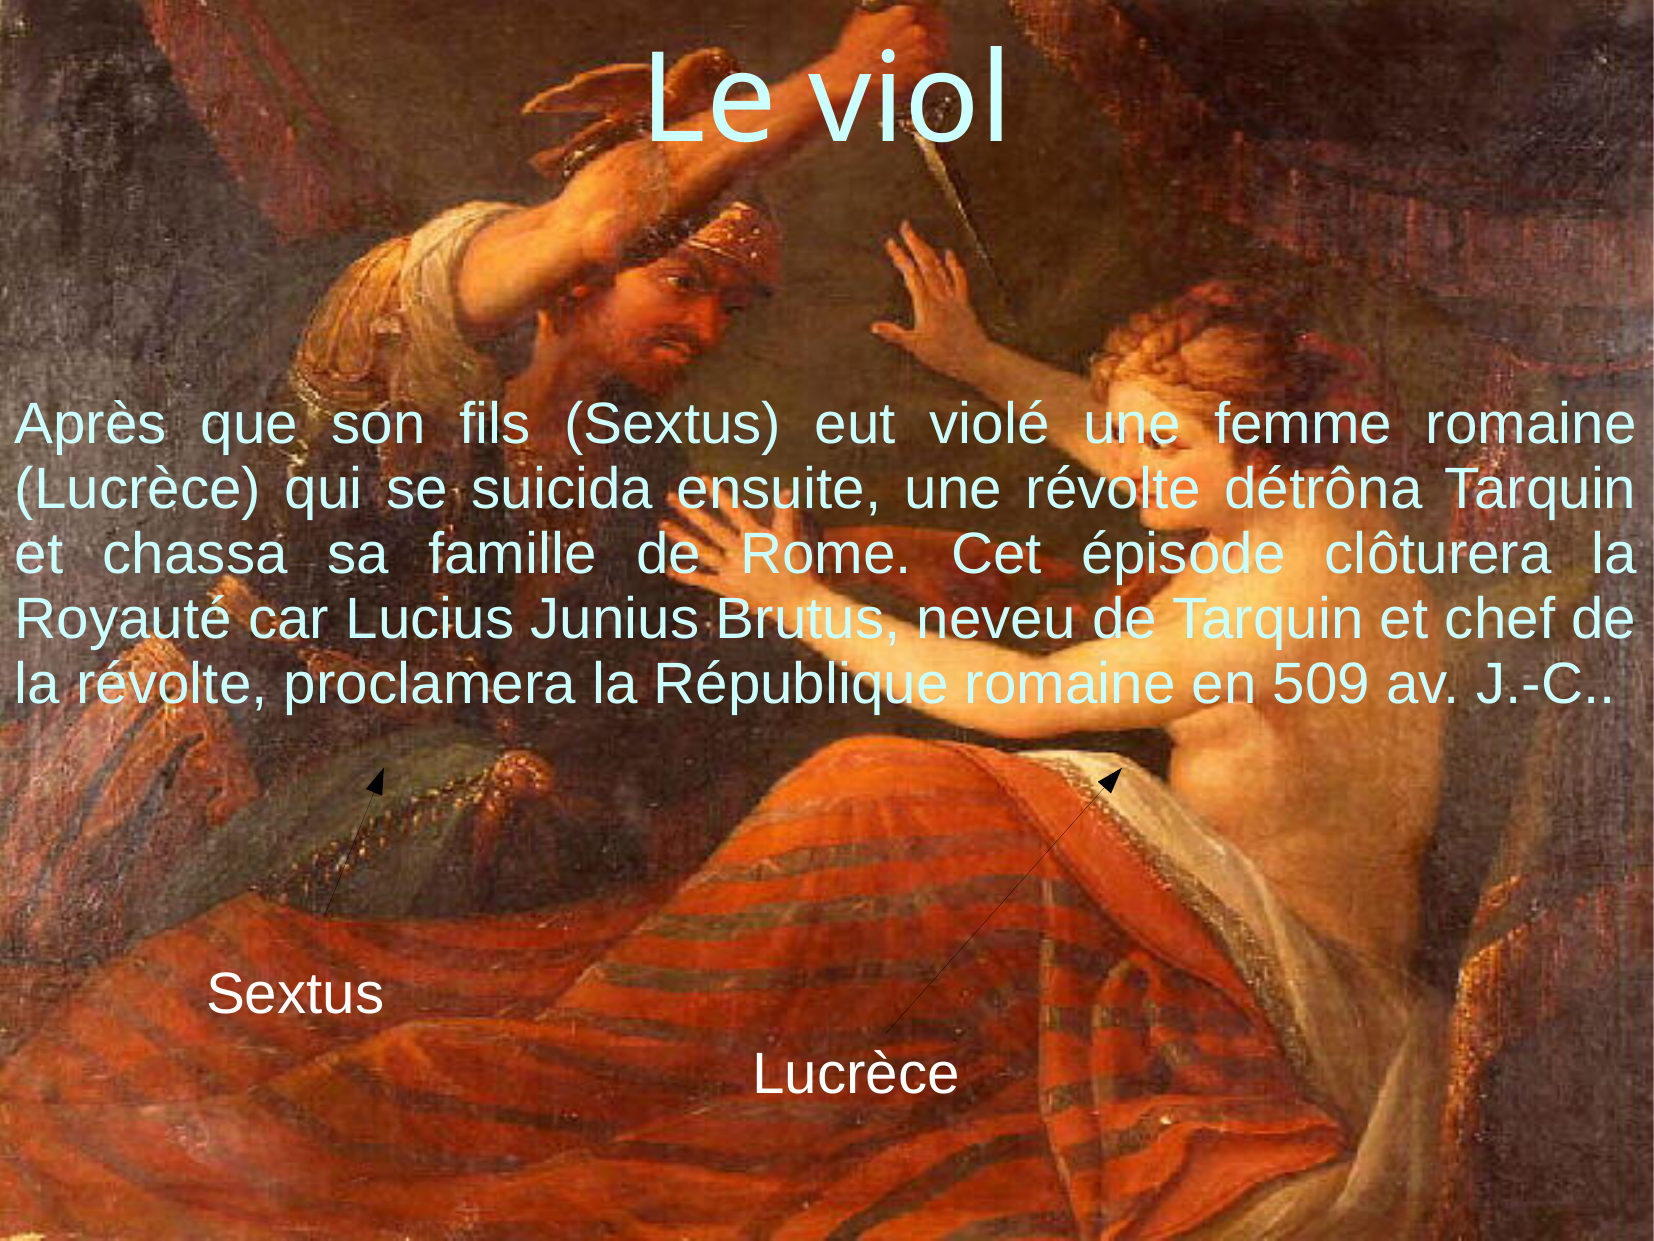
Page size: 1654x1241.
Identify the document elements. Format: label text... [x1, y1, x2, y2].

text_box Sextus [59, 953, 532, 1034]
picture [0, 739, 1654, 1241]
picture [0, 190, 1654, 383]
text_box Lucrèce [590, 1033, 1123, 1114]
text_box Le viol [0, 0, 1654, 190]
text_box Après que son fils (Sextus) eut violé une femme romaine (Lucrèce) qui se suicida ensuite, une révolte détrôna Tarquin et chassa sa famille de Rome. Cet épisode clôturera la Royauté car Lucius Junius Brutus, neveu de Tarquin et chef de la révolte, proclamera la République romaine en 509 av. J.-C.. [0, 383, 1654, 739]
